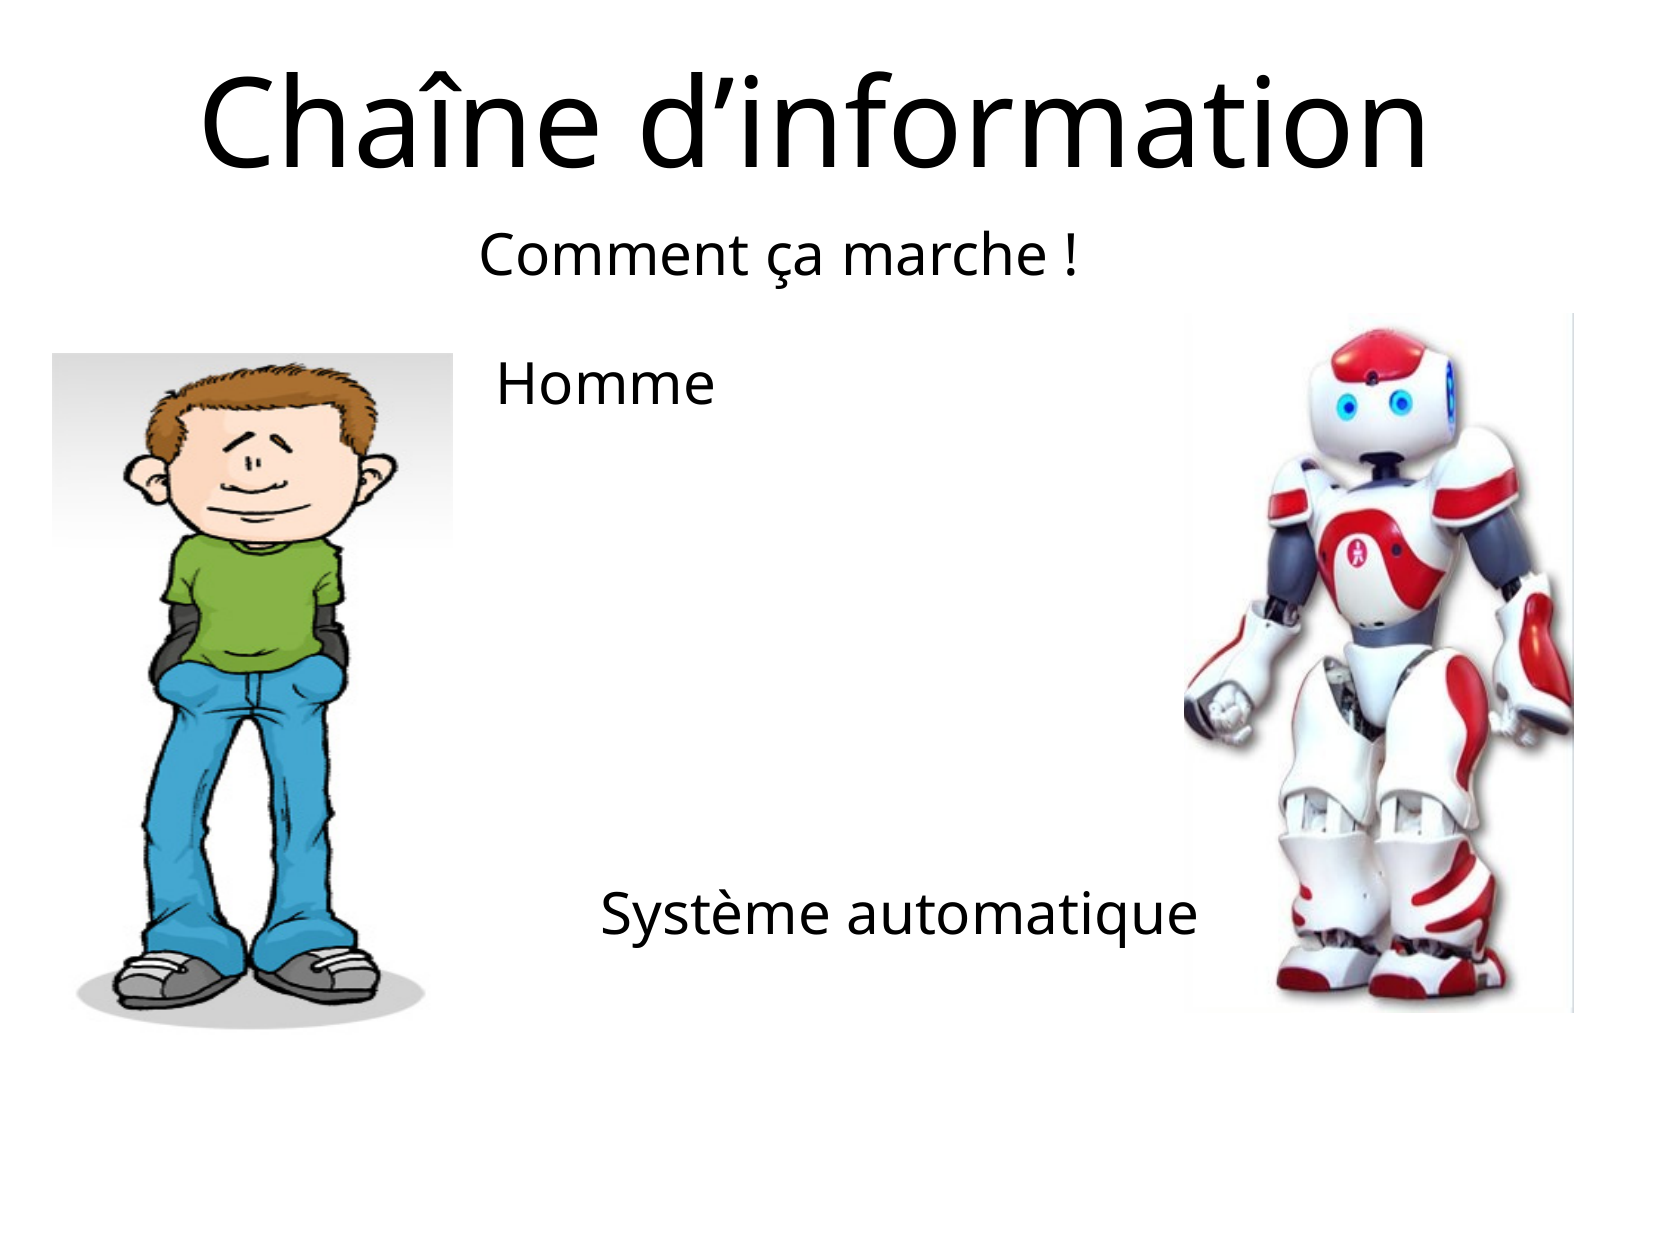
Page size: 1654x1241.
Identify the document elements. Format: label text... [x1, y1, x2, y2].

text_box Système automatique [585, 865, 1219, 953]
text_box Comment ça marche ! [464, 205, 1146, 294]
picture [52, 353, 453, 1060]
text_box Homme [481, 334, 909, 423]
text_box Chaîne d’information [182, 26, 1490, 187]
picture [1184, 313, 1574, 1013]
